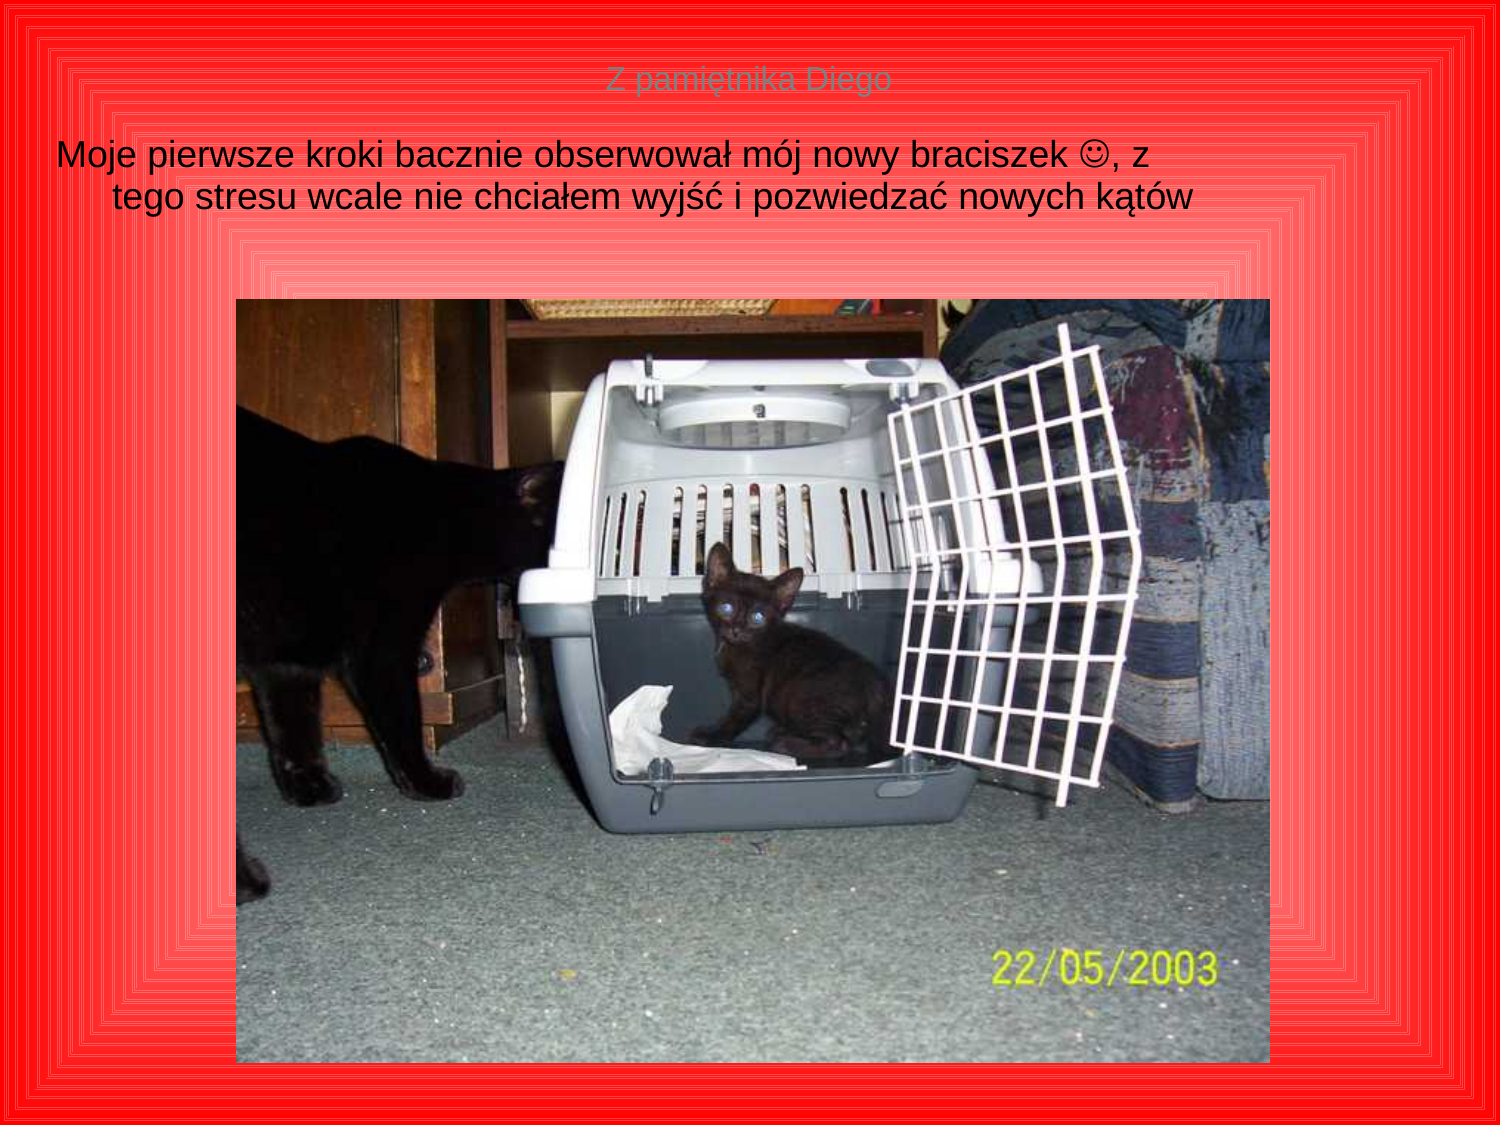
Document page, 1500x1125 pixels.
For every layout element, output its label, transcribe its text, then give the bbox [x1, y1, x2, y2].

title Z pamiętnika Diego [74, 45, 1424, 114]
picture [236, 299, 1270, 1063]
list Moje pierwsze kroki bacznie obserwował mój nowy braciszek , z tego stresu wcale nie chciałem wyjść i pozwiedzać nowych kątów [41, 125, 1211, 374]
